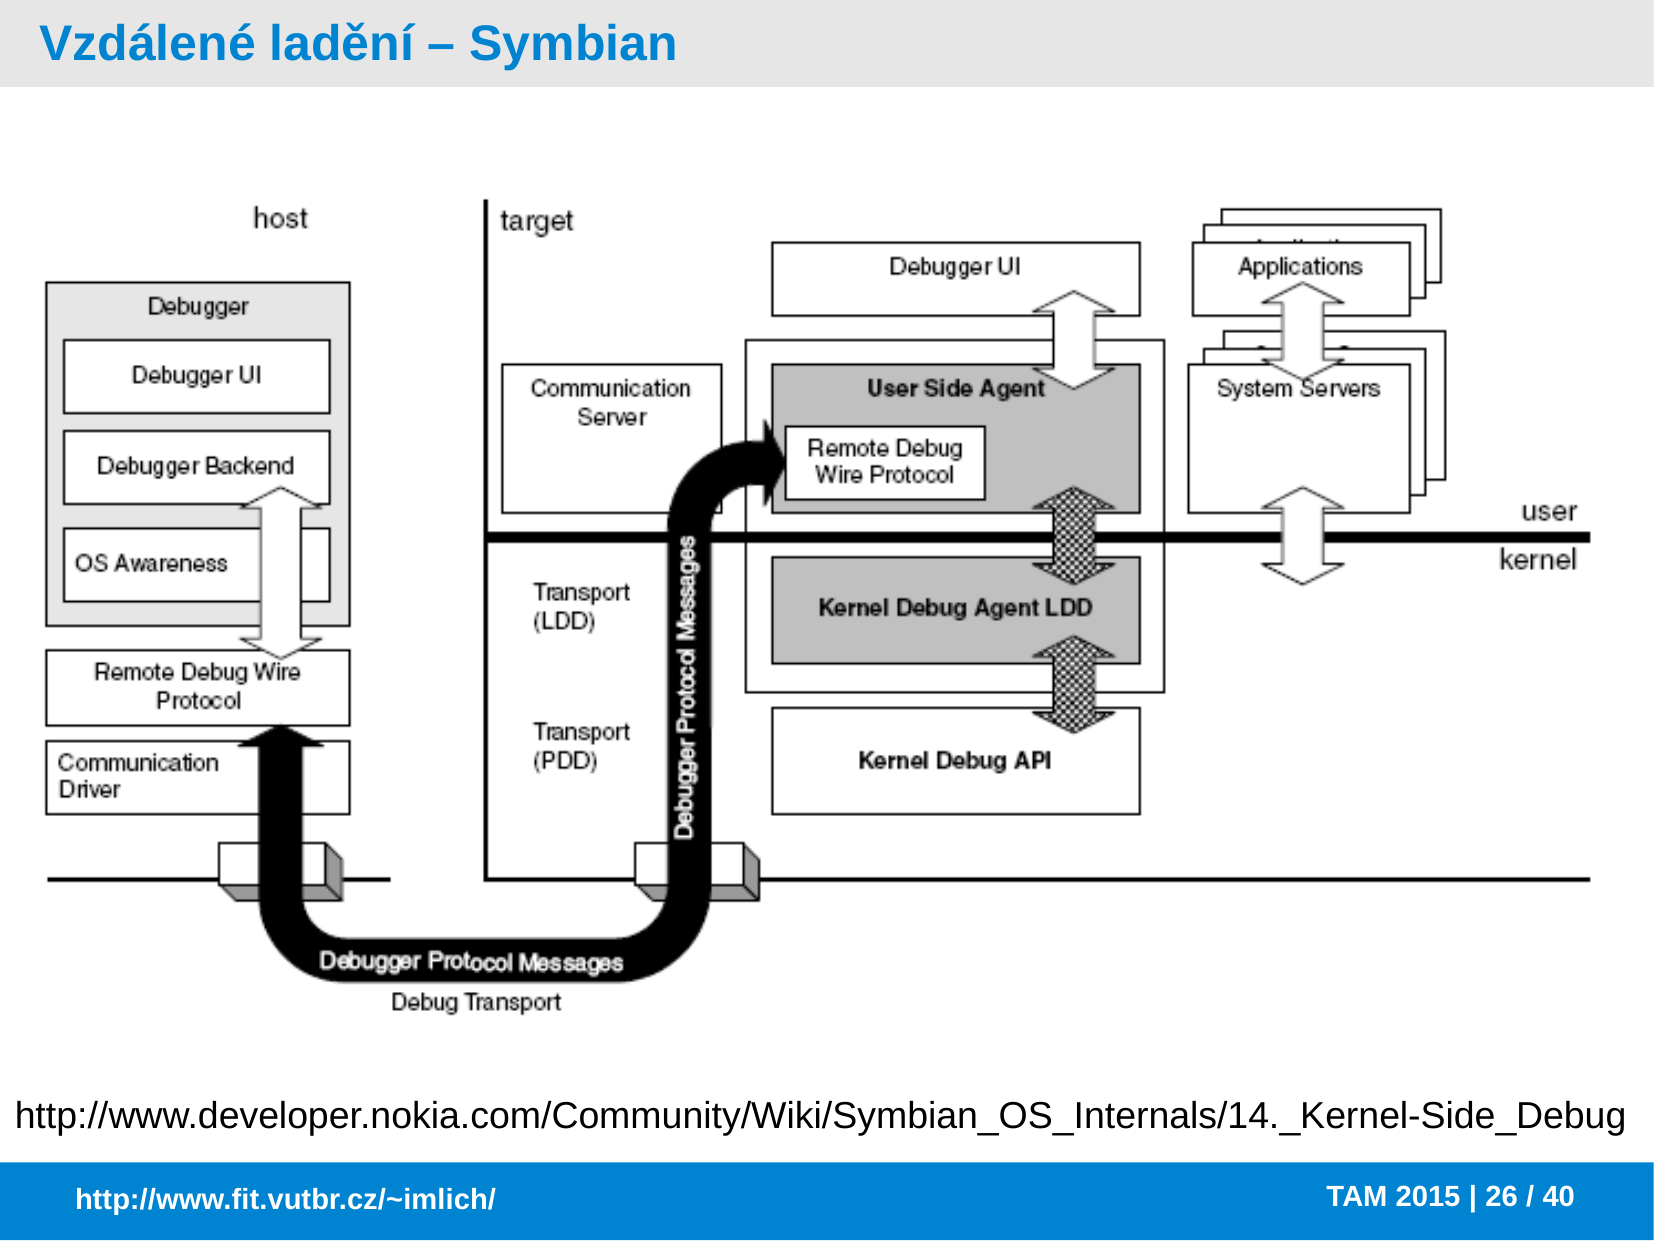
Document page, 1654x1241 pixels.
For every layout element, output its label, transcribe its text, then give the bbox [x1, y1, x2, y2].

picture [37, 169, 1613, 1022]
title Vzdálené ladění – Symbian [39, 5, 1615, 81]
text_box http://www.developer.nokia.com/Community/Wiki/Symbian_OS_Internals/14._Kernel-Side_Debug [0, 1087, 1646, 1145]
